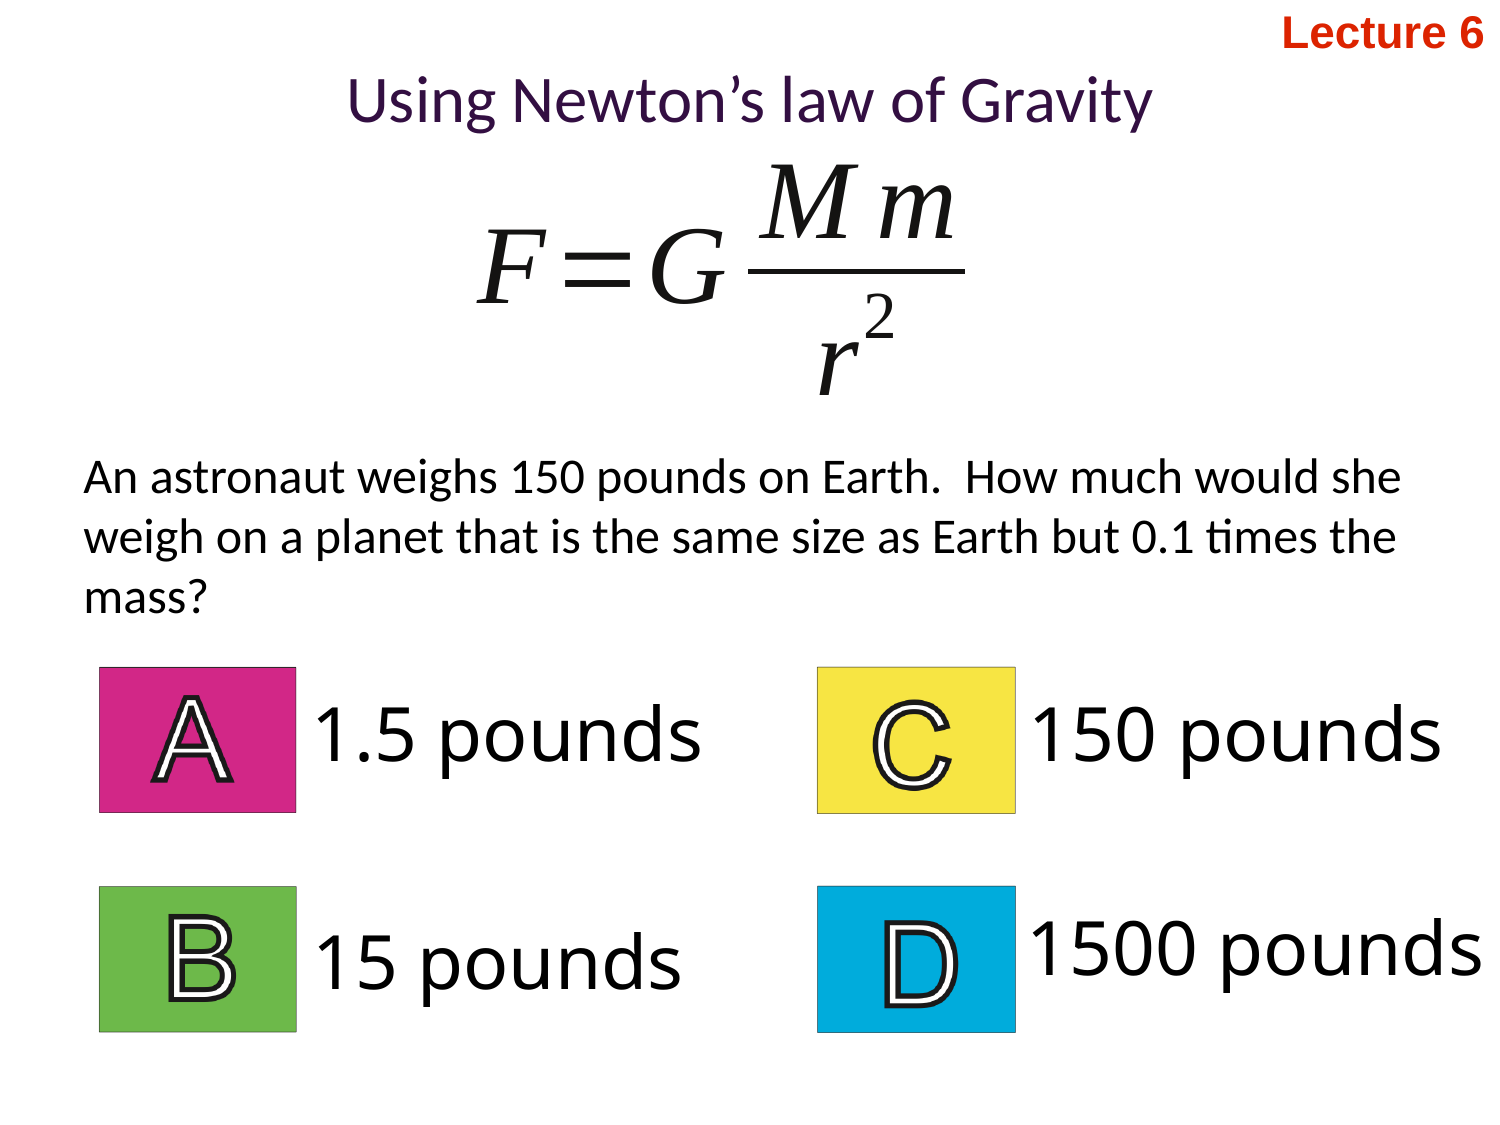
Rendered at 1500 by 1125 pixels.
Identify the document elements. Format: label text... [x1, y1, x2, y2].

text_box 150 pounds [1014, 679, 1459, 785]
text_box Lecture 6 [1185, 0, 1500, 67]
text_box An astronaut weighs 150 pounds on Earth. How much would she weigh on a planet that is the same size as Earth but 0.1 times the mass? [68, 436, 1456, 692]
picture [815, 692, 1017, 815]
picture [885, 921, 957, 1007]
chart [465, 139, 976, 421]
text_box 15 pounds [297, 907, 699, 1013]
picture [816, 884, 1017, 1034]
text_box 1.5 pounds [296, 692, 719, 785]
picture [97, 884, 298, 1034]
text_box 1500 pounds [1011, 892, 1500, 998]
text_box Using Newton’s law of Gravity [0, 48, 1500, 144]
picture [97, 692, 298, 815]
